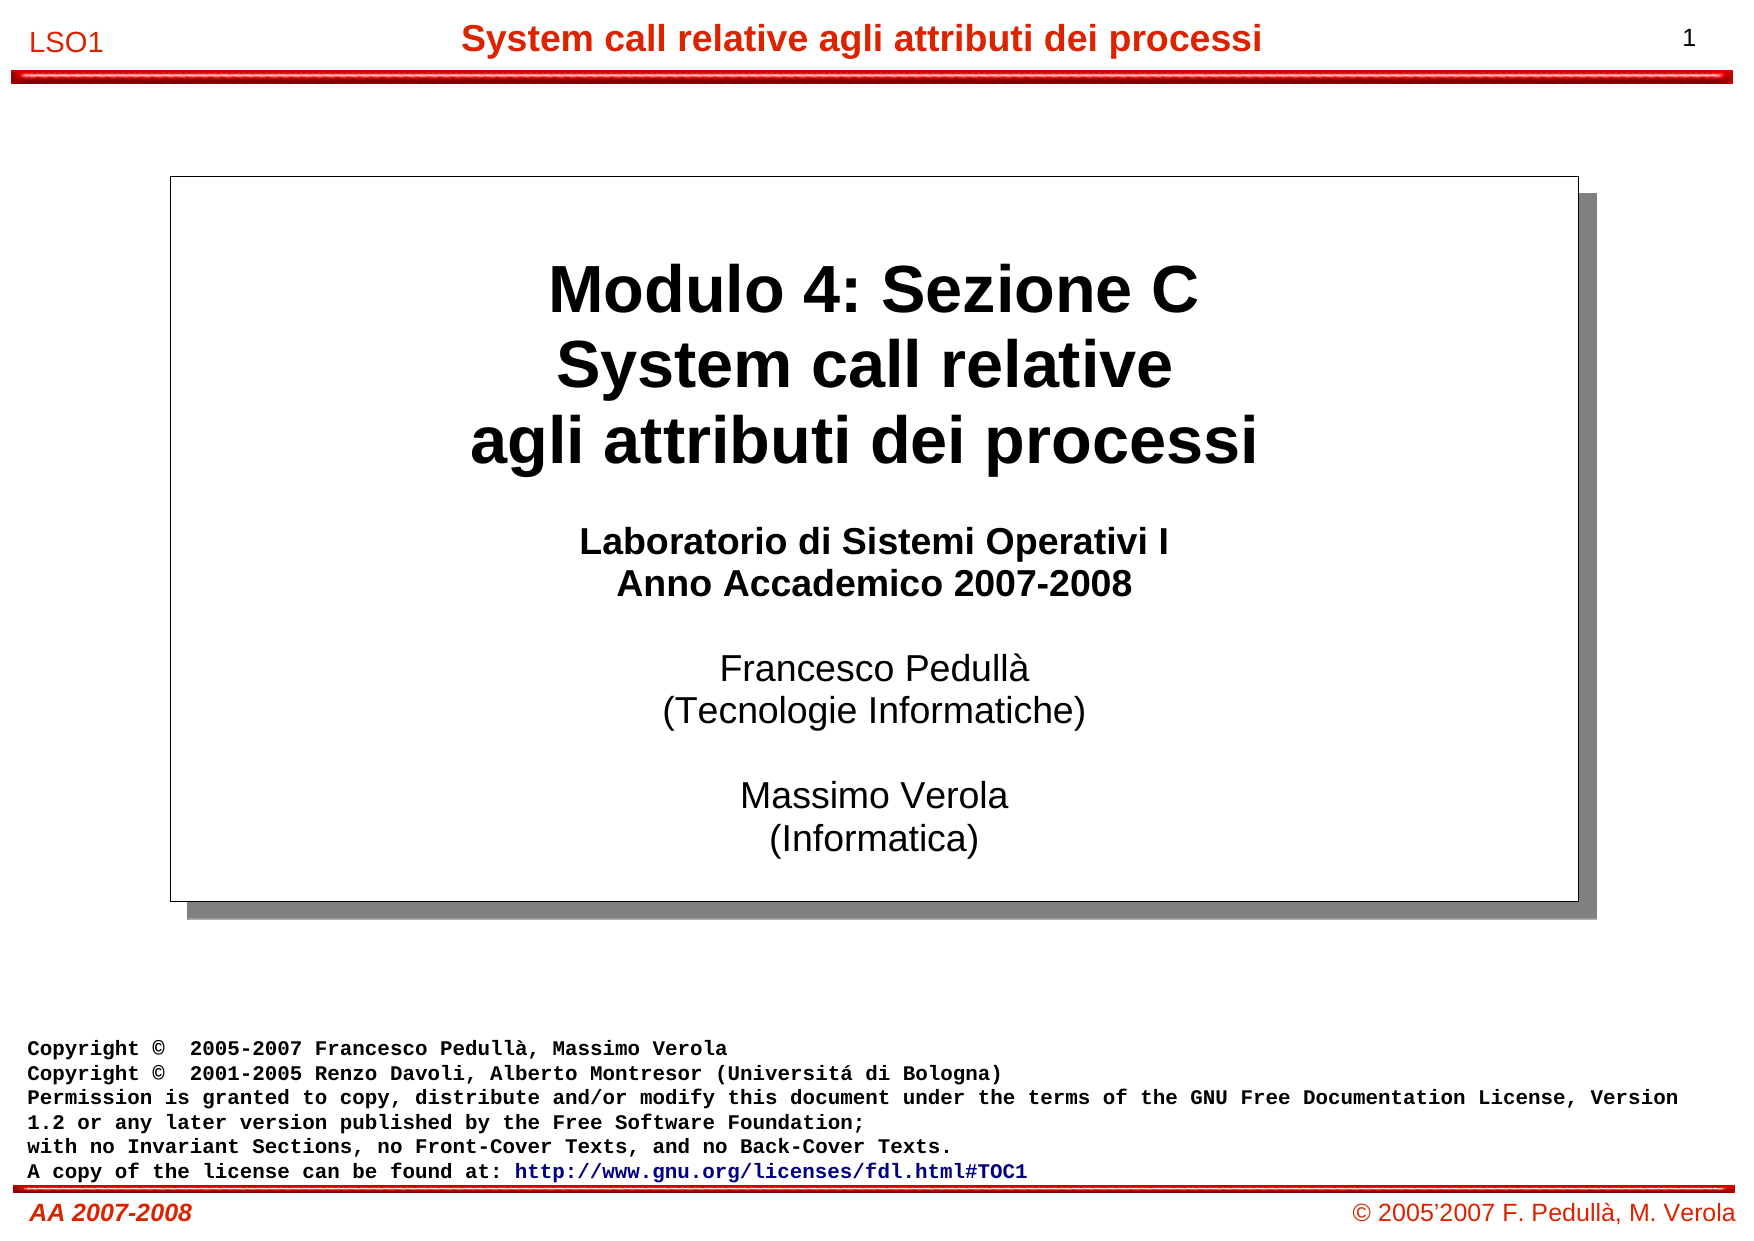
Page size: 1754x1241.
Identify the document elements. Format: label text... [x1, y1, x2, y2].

picture [13, 1185, 1735, 1193]
text_box Copyright © 2005-2007 Francesco Pedullà, Massimo Verola Copyright © 2001-2005 Renzo Davoli, Alberto Montresor (Universitá di Bologna) Permission is granted to copy, distribute and/or modify this document under the terms of the GNU Free Documentation License, Version 1.2 or any later version published by the Free Software Foundation; with no Invariant Sections, no Front-Cover Texts, and no Back-Cover Texts. A copy of the license can be found at: http://www.gnu.org/licenses/fdl.html#TOC1 [27, 1037, 1716, 1184]
picture [11, 70, 1733, 84]
text_box Modulo 4: Sezione C System call relative agli attributi dei processi Laboratorio di Sistemi Operativi I Anno Accademico 2007-2008 Francesco Pedullà (Tecnologie Informatiche) Massimo Verola (Informatica) [170, 176, 1579, 902]
